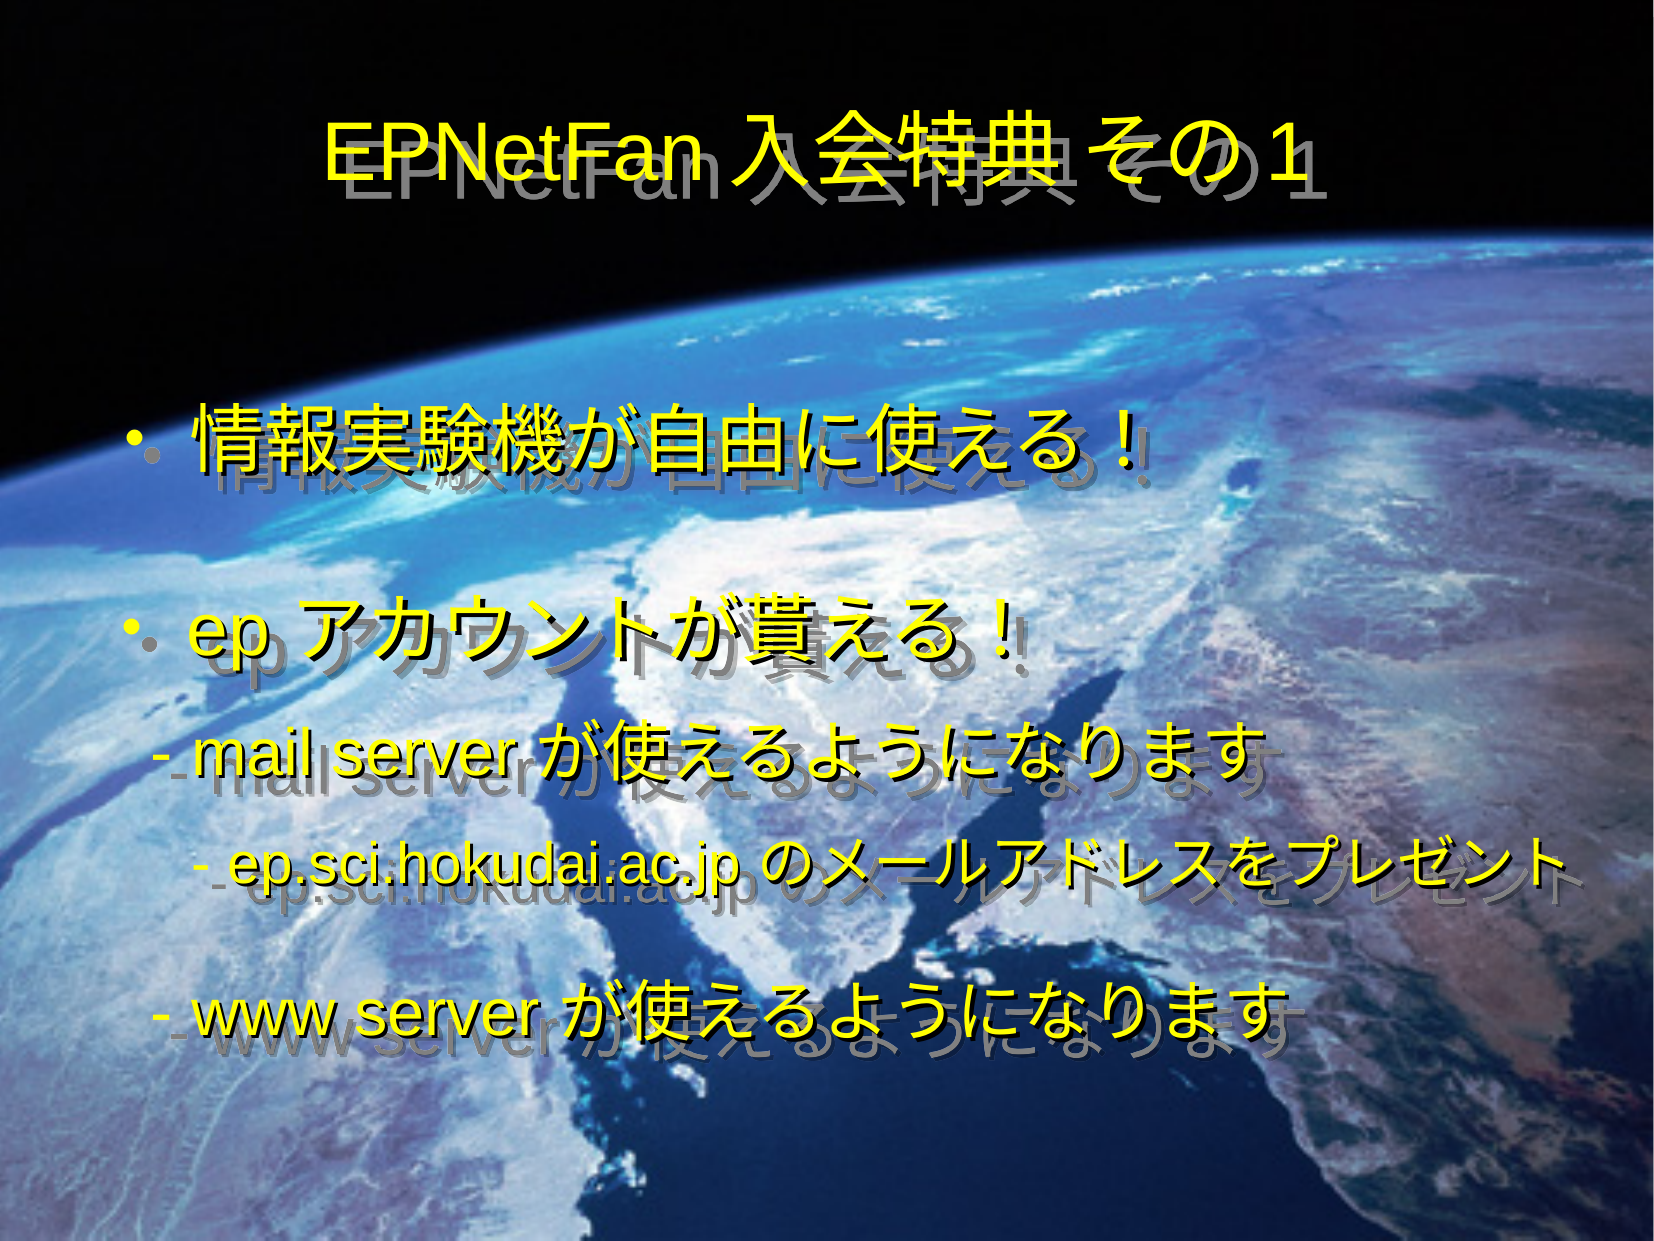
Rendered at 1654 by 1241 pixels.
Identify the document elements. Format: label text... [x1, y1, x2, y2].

text_box ・ 情報実験機が自由に使える！ [82, 372, 1126, 462]
picture [0, 0, 1654, 1241]
text_box - ep.sci.hokudai.ac.jp のメールアドレスをプレゼント [177, 809, 1478, 889]
text_box - www server が使えるようになります [135, 950, 1226, 1041]
text_box - mail server が使えるようになります [135, 690, 1204, 781]
text_box ・ ep アカウントが貰える！ [80, 561, 945, 660]
text_box EPNetFan 入会特典 その 1 [307, 76, 1334, 185]
